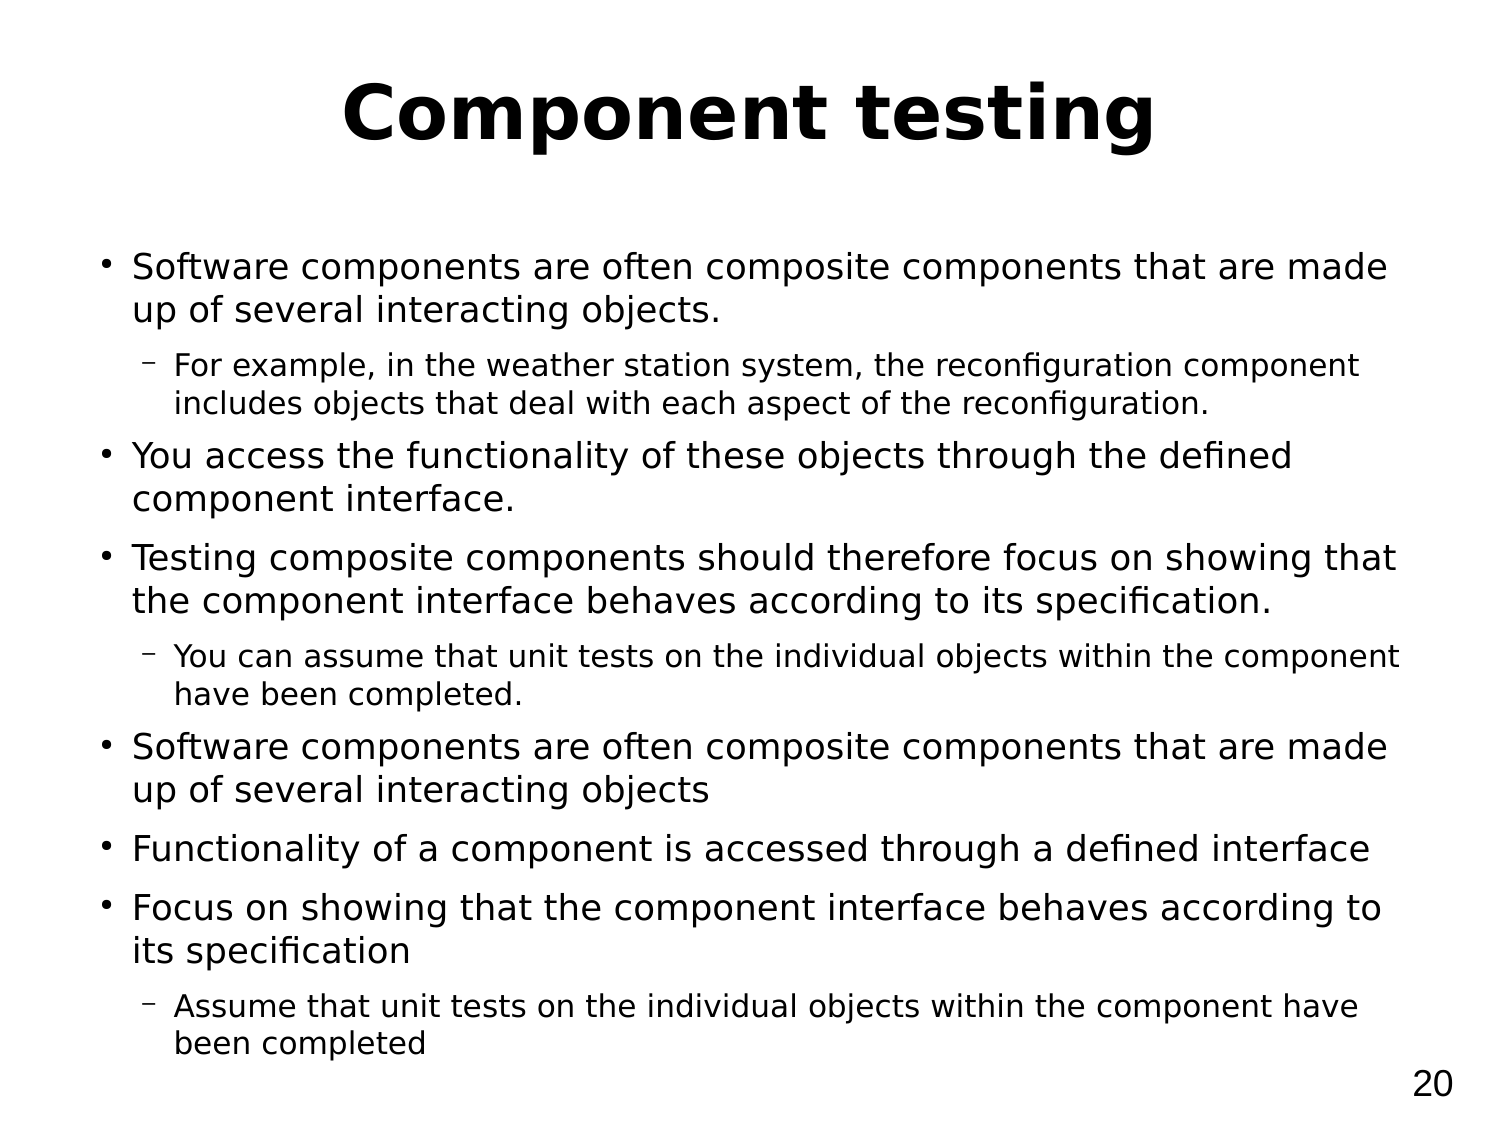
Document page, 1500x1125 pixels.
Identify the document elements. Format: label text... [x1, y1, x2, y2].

title Component testing [75, 56, 1425, 189]
list Software components are often composite components that are made up of several interacting objects. For example, in the weather station system, the reconfiguration component includes objects that deal with each aspect of the reconfiguration. You access the functionality of these objects through the defined component interface. Testing composite components should therefore focus on showing that the component interface behaves according to its specification. You can assume that unit tests on the individual objects within the component have been completed. Software components are often composite components that are made up of several interacting objects Functionality of a component is accessed through a defined interface Focus on showing that the component interface behaves according to its specification Assume that unit tests on the individual objects within the component have been completed [75, 236, 1425, 1093]
